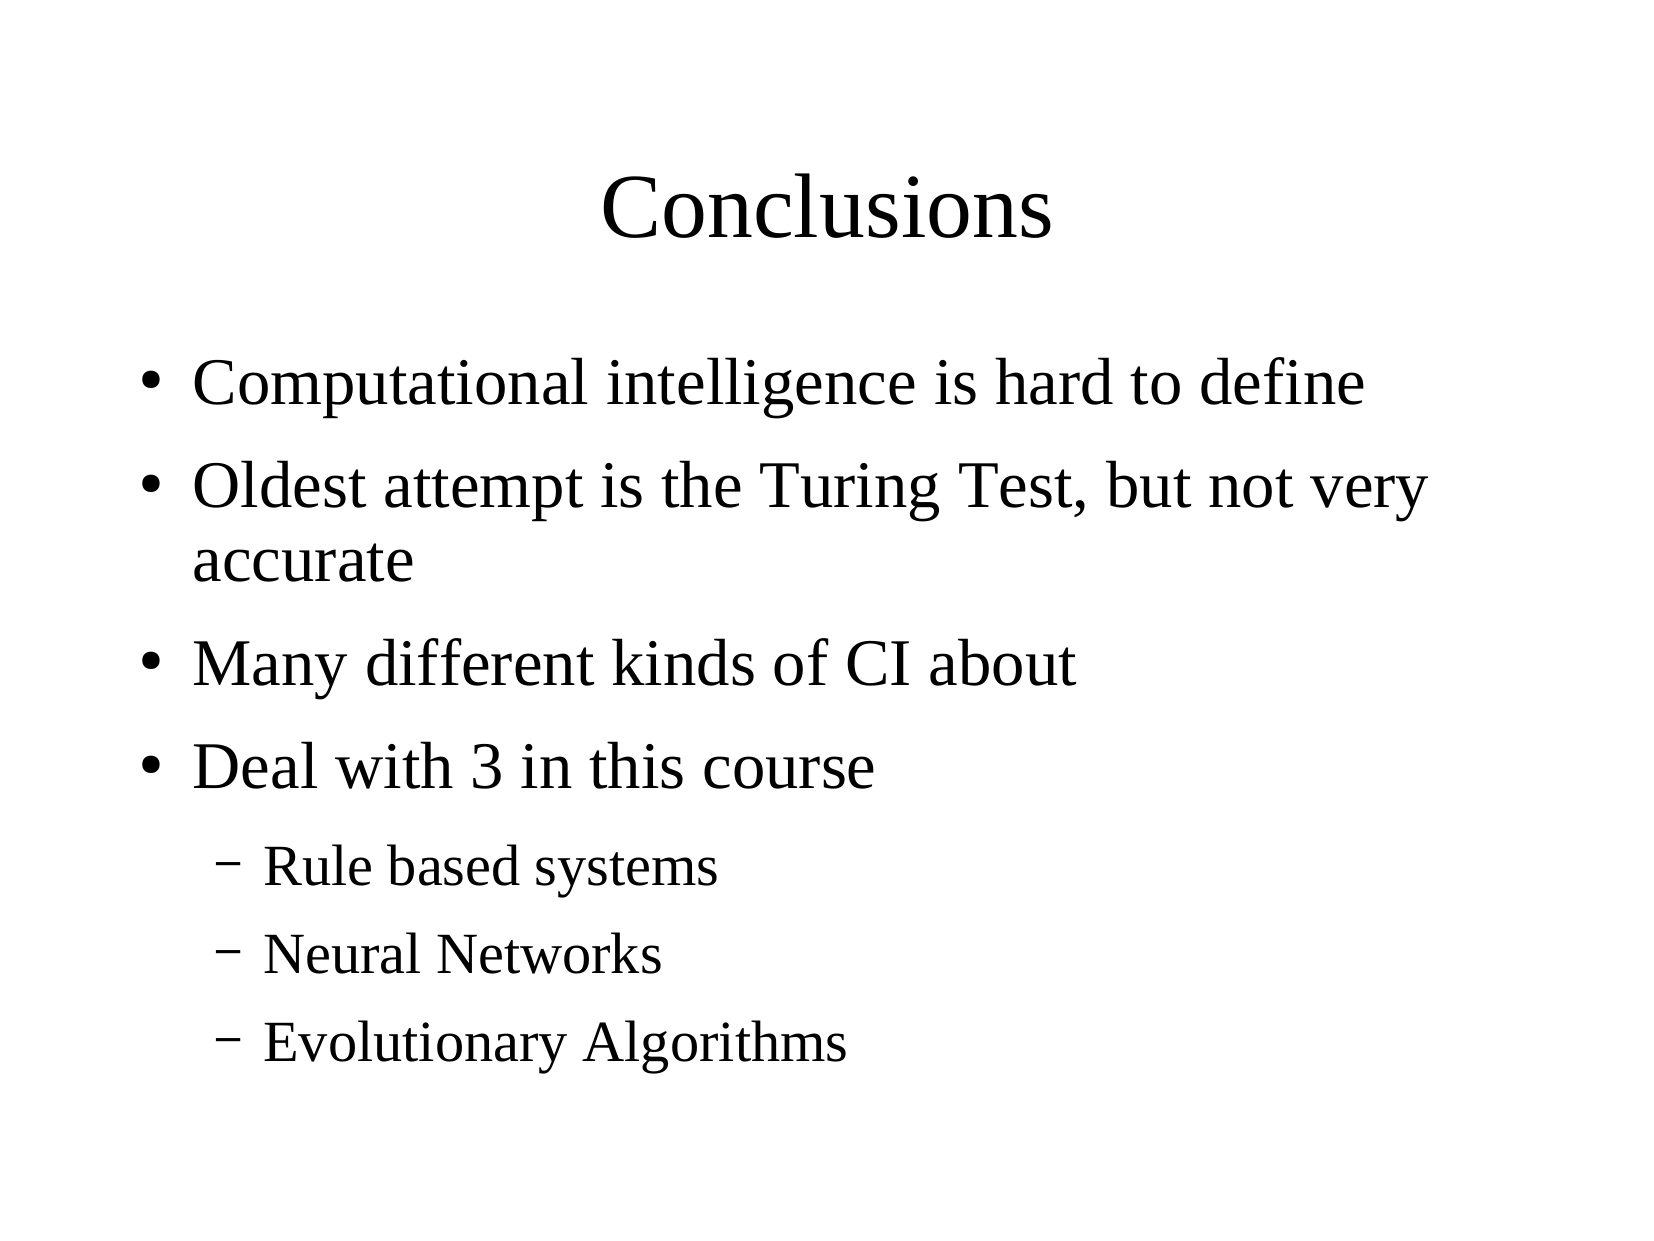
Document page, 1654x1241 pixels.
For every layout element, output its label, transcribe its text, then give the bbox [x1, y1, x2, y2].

title Conclusions [121, 102, 1534, 311]
list Computational intelligence is hard to define Oldest attempt is the Turing Test, but not very accurate Many different kinds of CI about Deal with 3 in this course Rule based systems Neural Networks Evolutionary Algorithms [121, 344, 1534, 1127]
